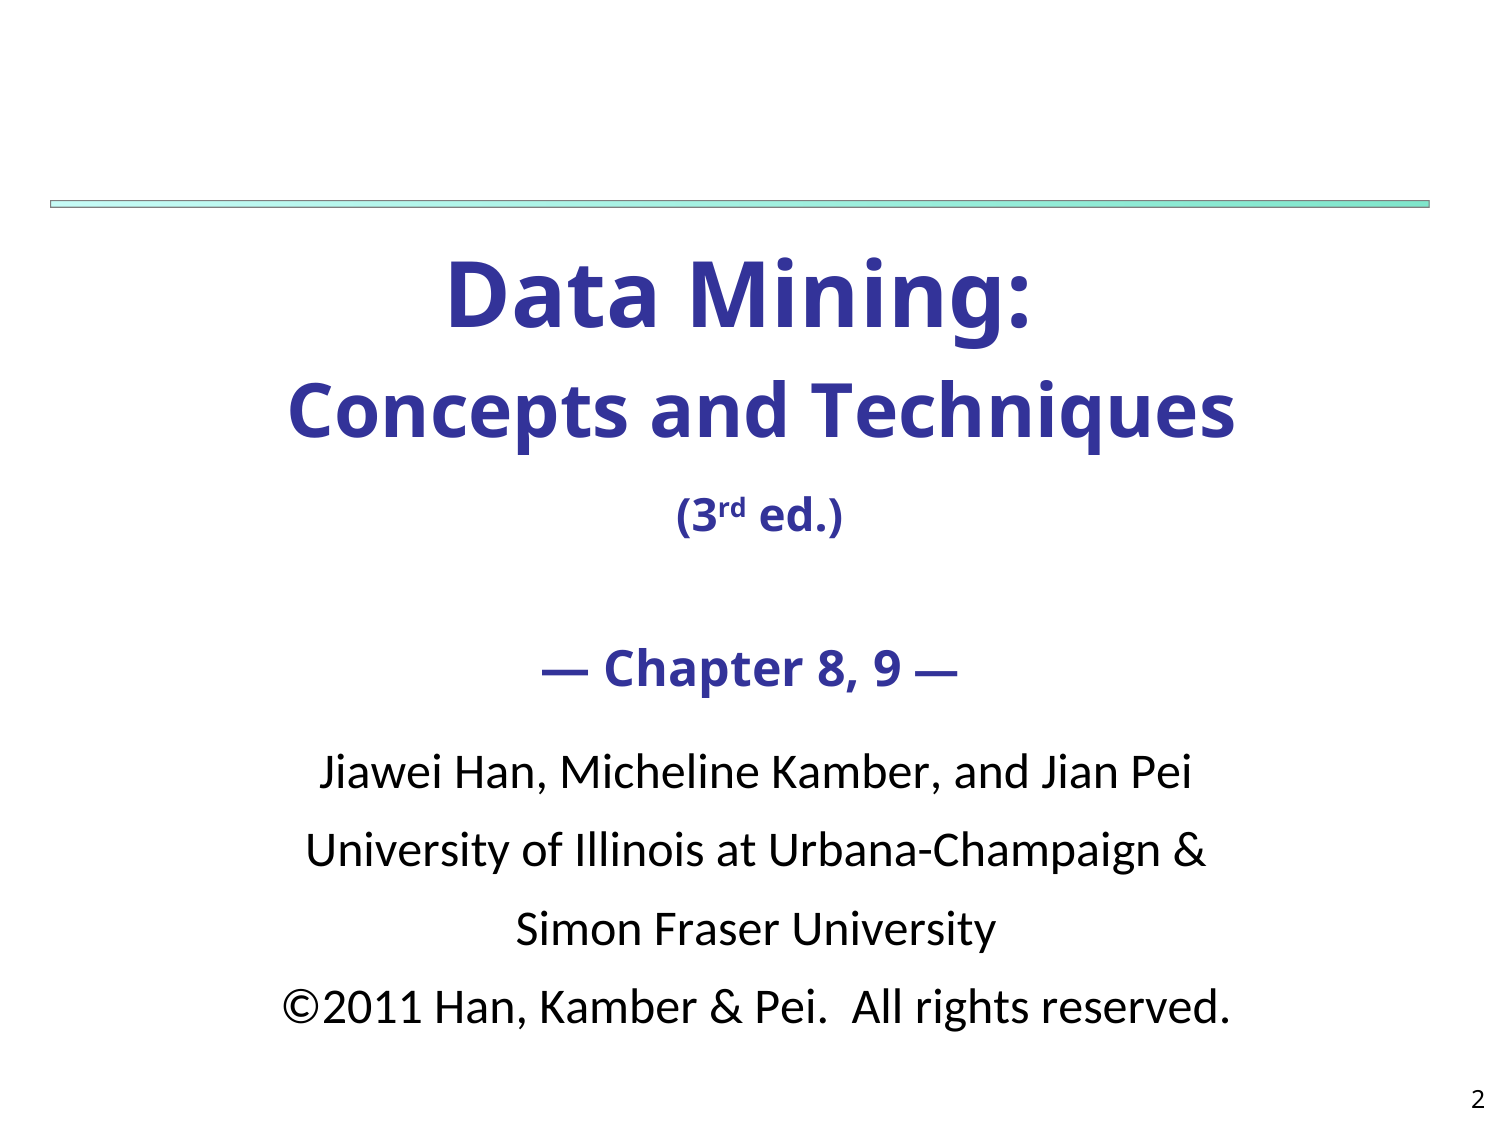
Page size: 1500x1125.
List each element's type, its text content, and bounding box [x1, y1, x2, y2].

title Data Mining: Concepts and Techniques (3rd ed.) — Chapter 8, 9 — [24, 66, 1476, 704]
list Jiawei Han, Micheline Kamber, and Jian Pei University of Illinois at Urbana-Champaign & Simon Fraser University ©2011 Han, Kamber & Pei. All rights reserved. [50, 724, 1463, 1038]
text_box <number> [1187, 1050, 1500, 1125]
